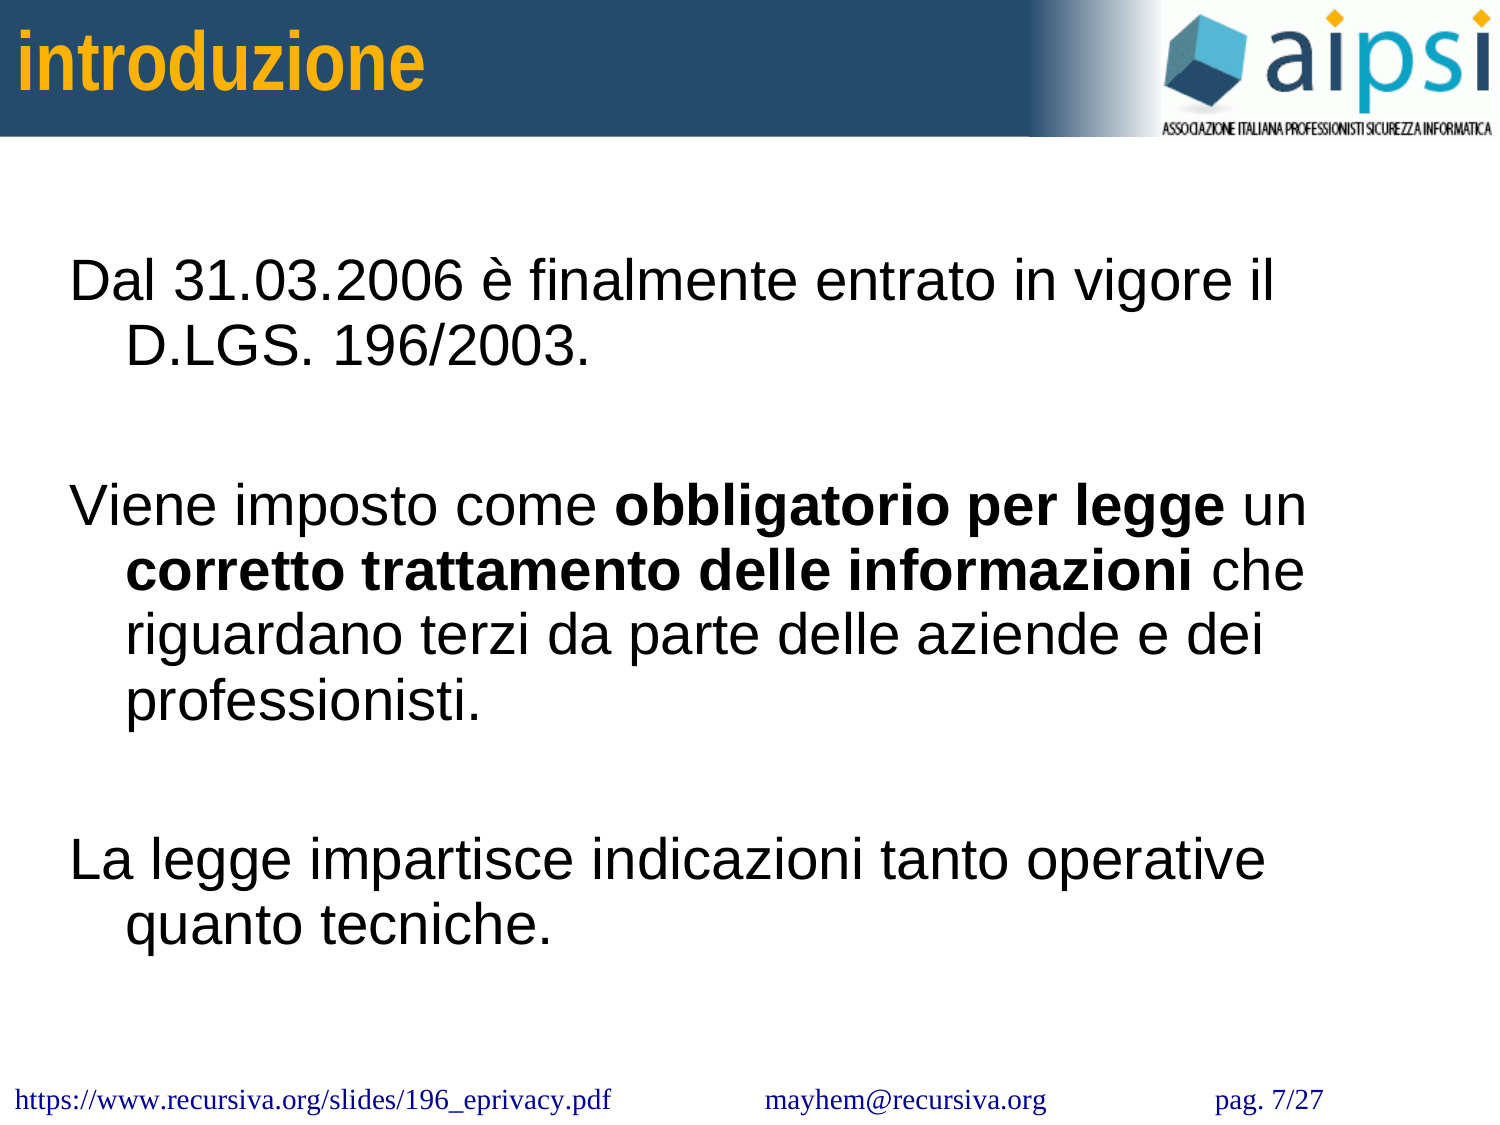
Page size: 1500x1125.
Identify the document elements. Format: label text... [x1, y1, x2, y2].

list Dal 31.03.2006 è finalmente entrato in vigore il D.LGS. 196/2003. Viene imposto come obbligatorio per legge un corretto trattamento delle informazioni che riguardano terzi da parte delle aziende e dei professionisti. La legge impartisce indicazioni tanto operative quanto tecniche. [69, 248, 1420, 976]
title introduzione [16, 0, 1116, 141]
picture [1157, 0, 1499, 141]
